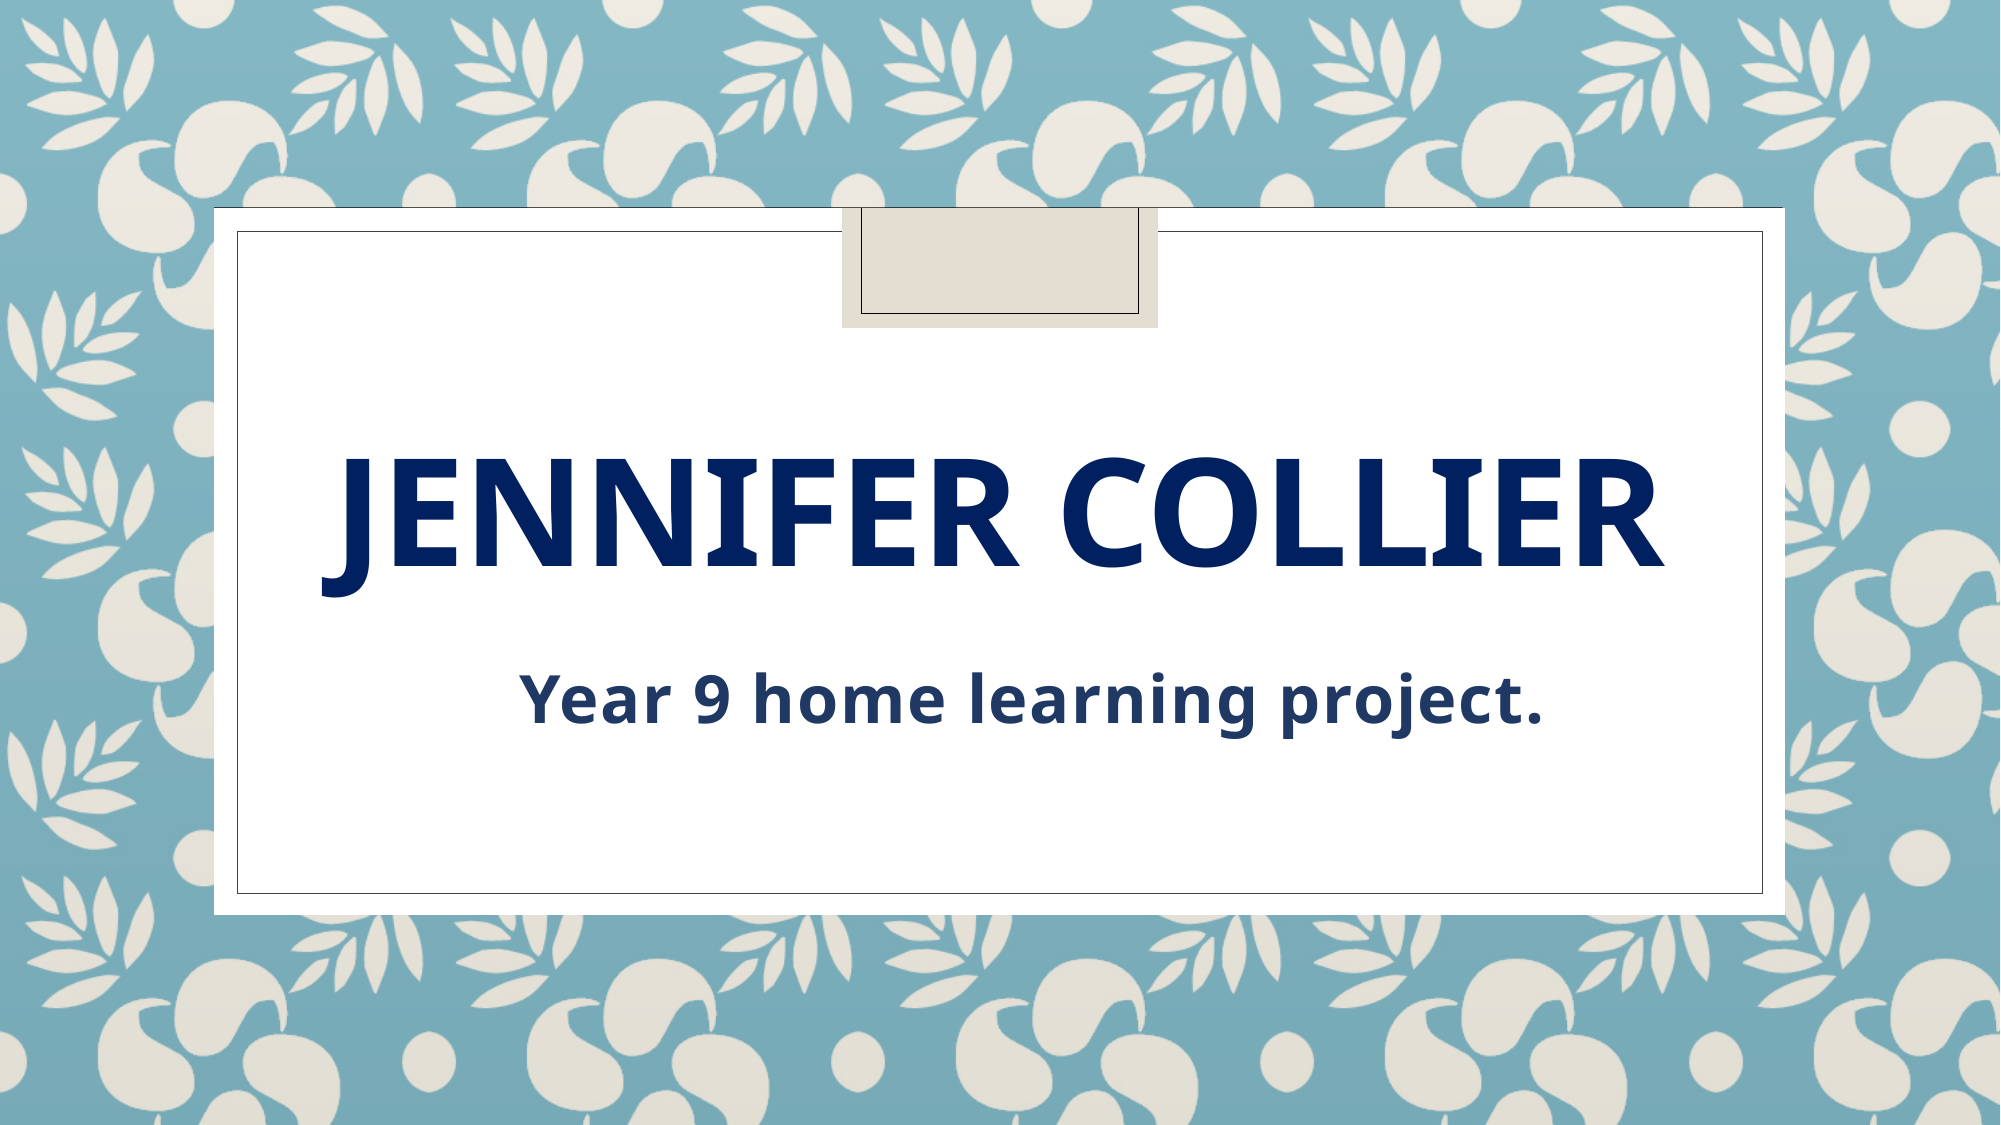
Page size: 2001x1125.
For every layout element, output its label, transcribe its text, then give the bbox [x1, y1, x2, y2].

title Jennifer Collier [256, 308, 1744, 734]
subtitle Year 9 home learning project. [298, 649, 1787, 821]
